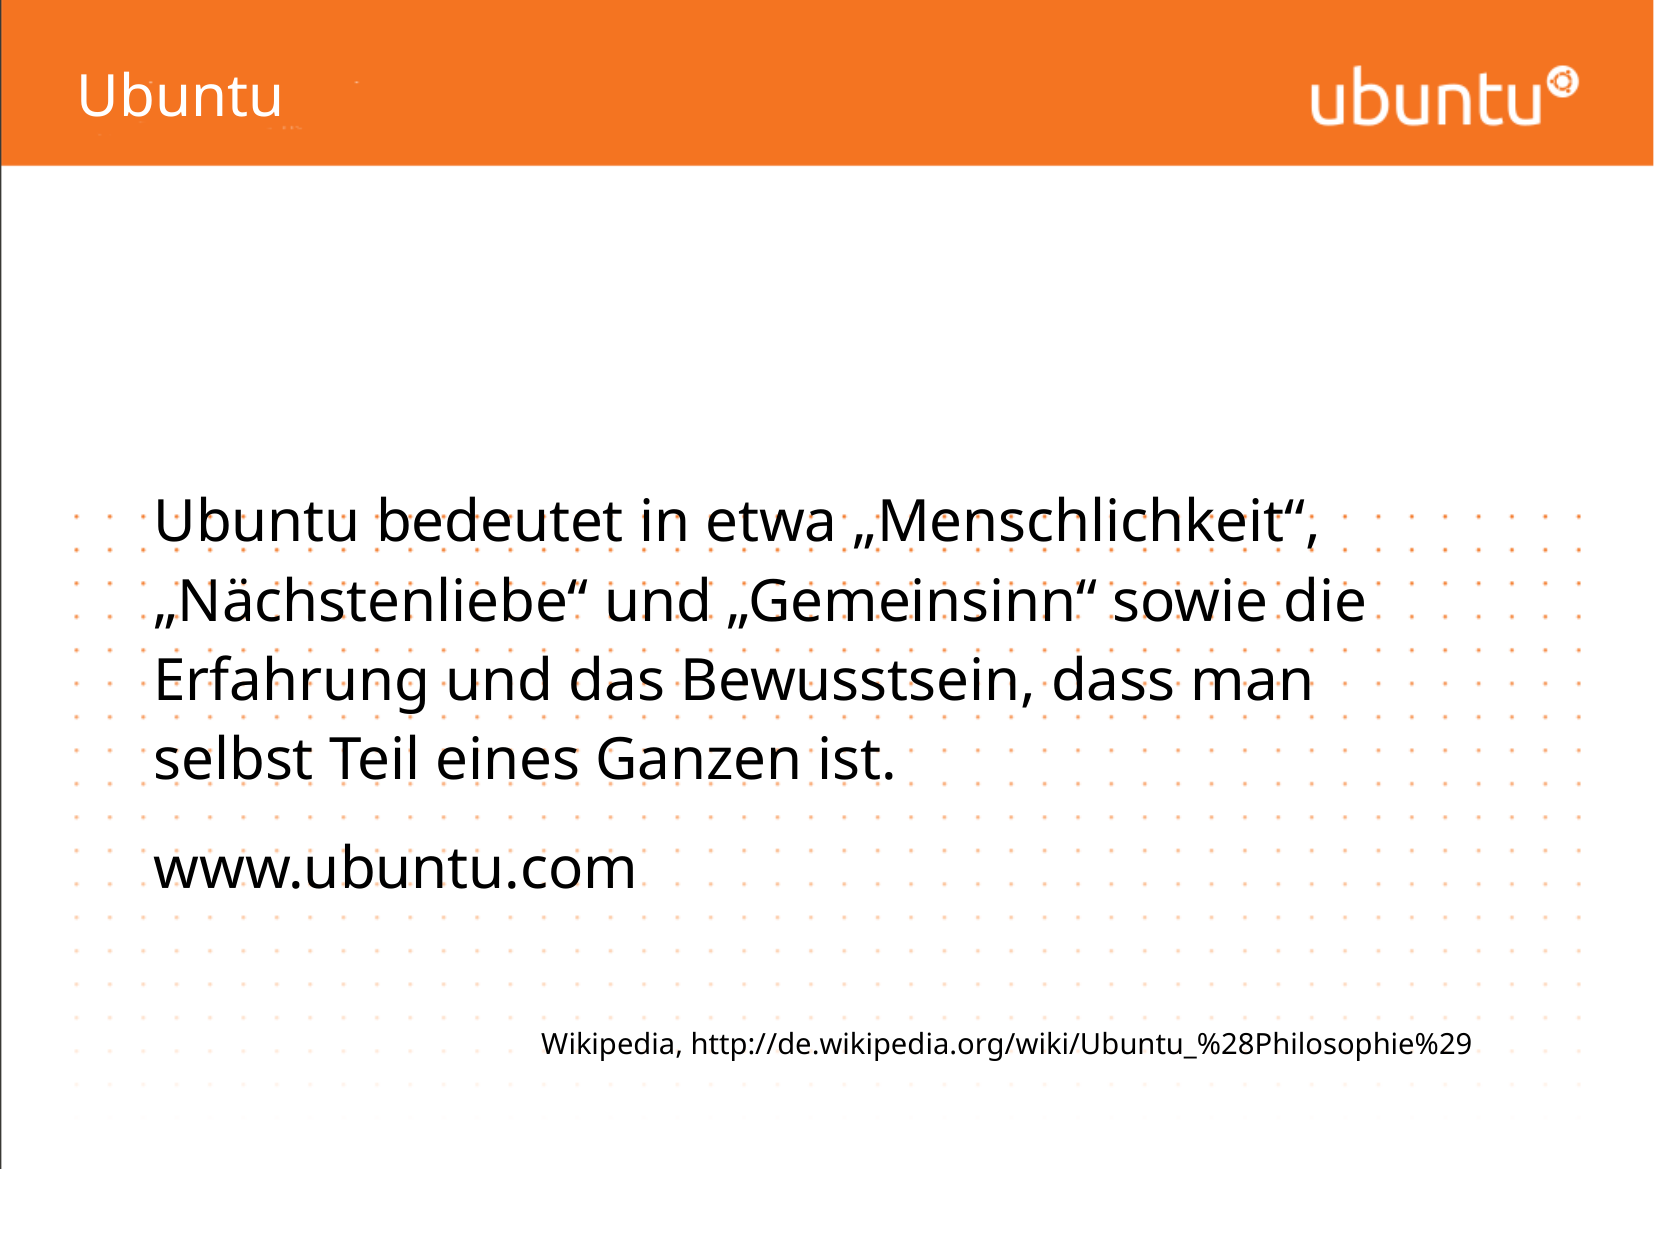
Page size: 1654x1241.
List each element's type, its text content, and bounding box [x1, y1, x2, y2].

text_box Wikipedia, http://de.wikipedia.org/wiki/Ubuntu_%28Philosophie%29 [526, 1015, 1524, 1075]
picture [0, 0, 1654, 1169]
title Ubuntu [76, 29, 1565, 158]
list Ubuntu bedeutet in etwa „Menschlichkeit“, „Nächstenliebe“ und „Gemeinsinn“ sowie die Erfahrung und das Bewusstsein, dass man selbst Teil eines Ganzen ist. www.ubuntu.com [82, 479, 1462, 1109]
